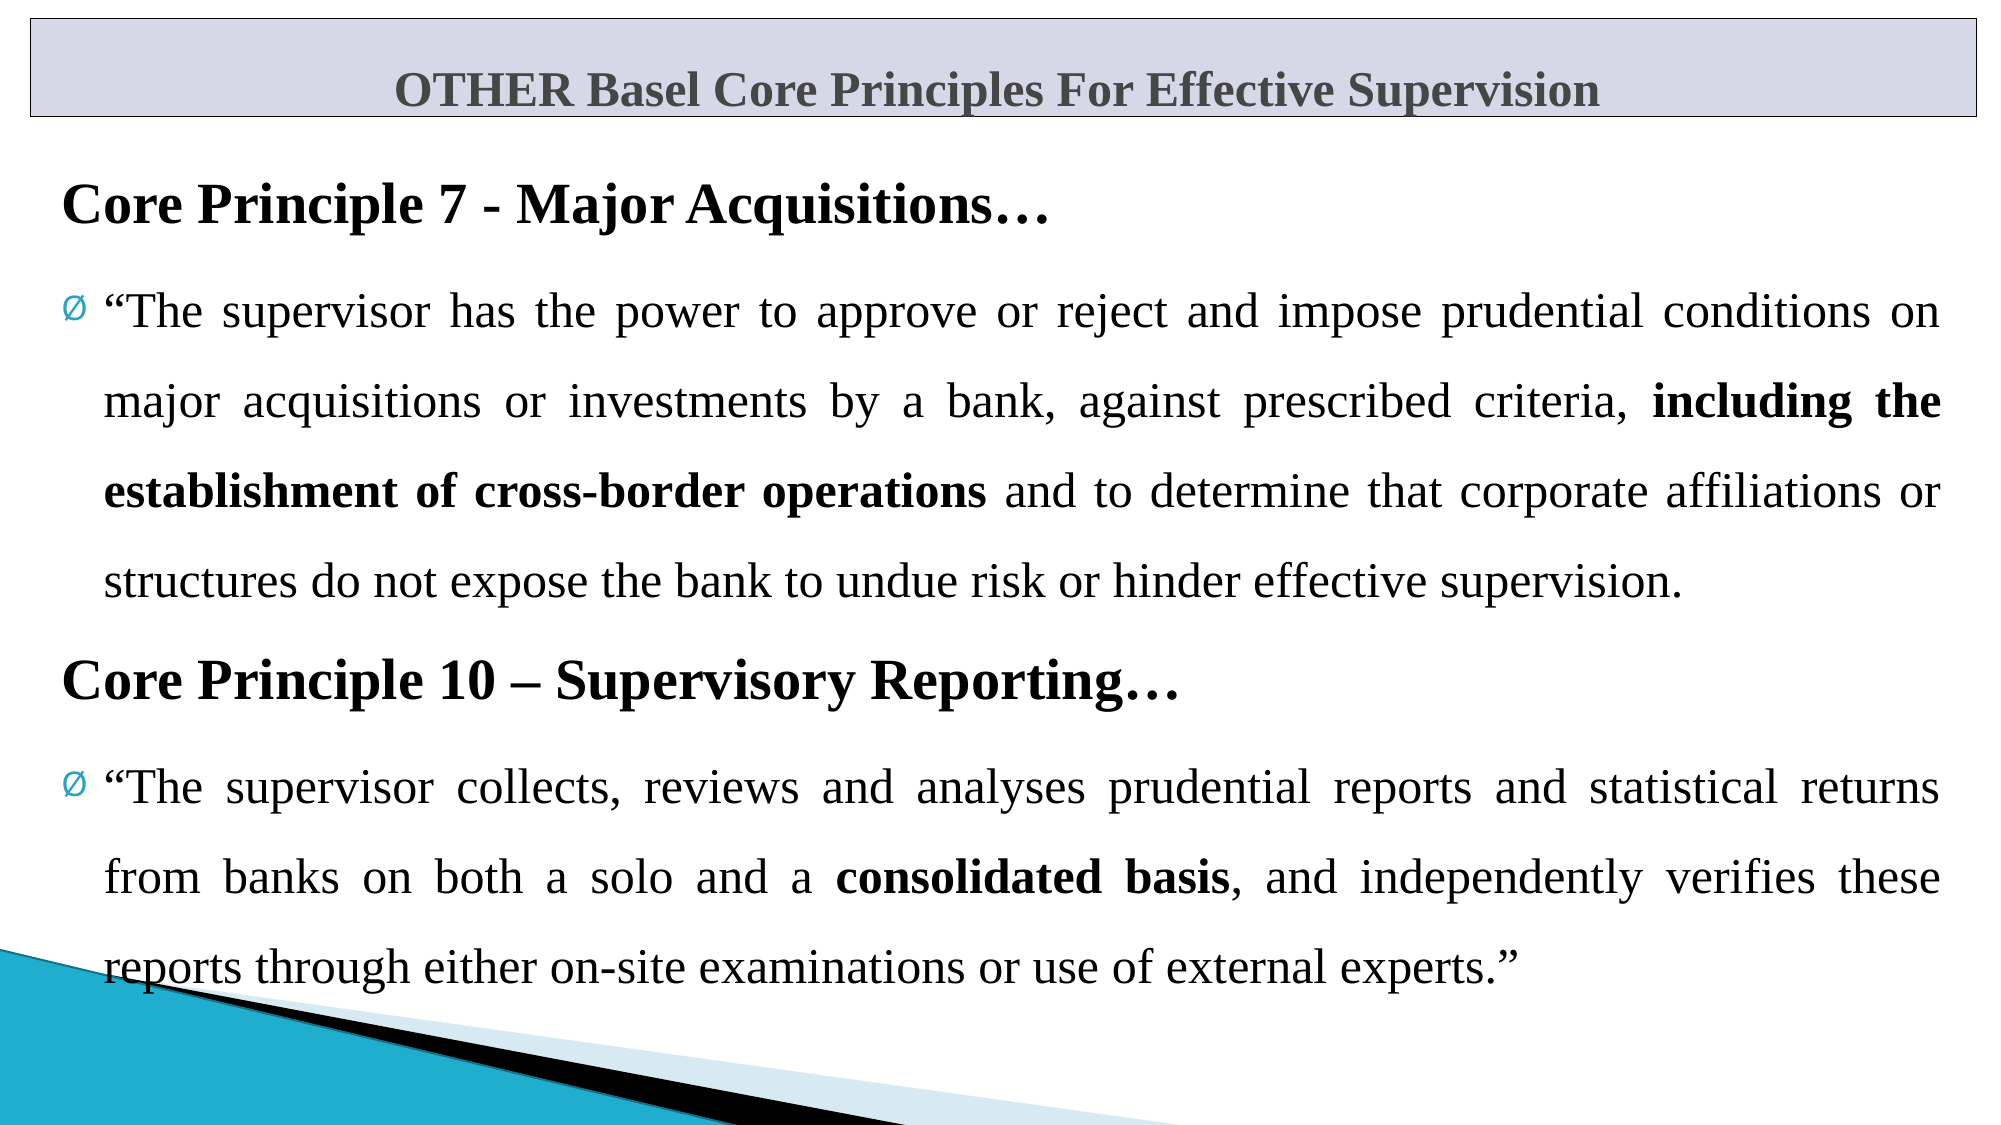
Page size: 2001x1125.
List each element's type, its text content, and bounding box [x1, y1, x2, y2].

list Core Principle 7 - Major Acquisitions… “The supervisor has the power to approve or reject and impose prudential conditions on major acquisitions or investments by a bank, against prescribed criteria, including the establishment of cross-border operations and to determine that corporate affiliations or structures do not expose the bank to undue risk or hinder effective supervision. Core Principle 10 – Supervisory Reporting… “The supervisor collects, reviews and analyses prudential reports and statistical returns from banks on both a solo and a consolidated basis, and independently verifies these reports through either on-site examinations or use of external experts.” [28, 136, 1957, 1125]
title OTHER Basel Core Principles For Effective Supervision [30, 18, 1977, 117]
